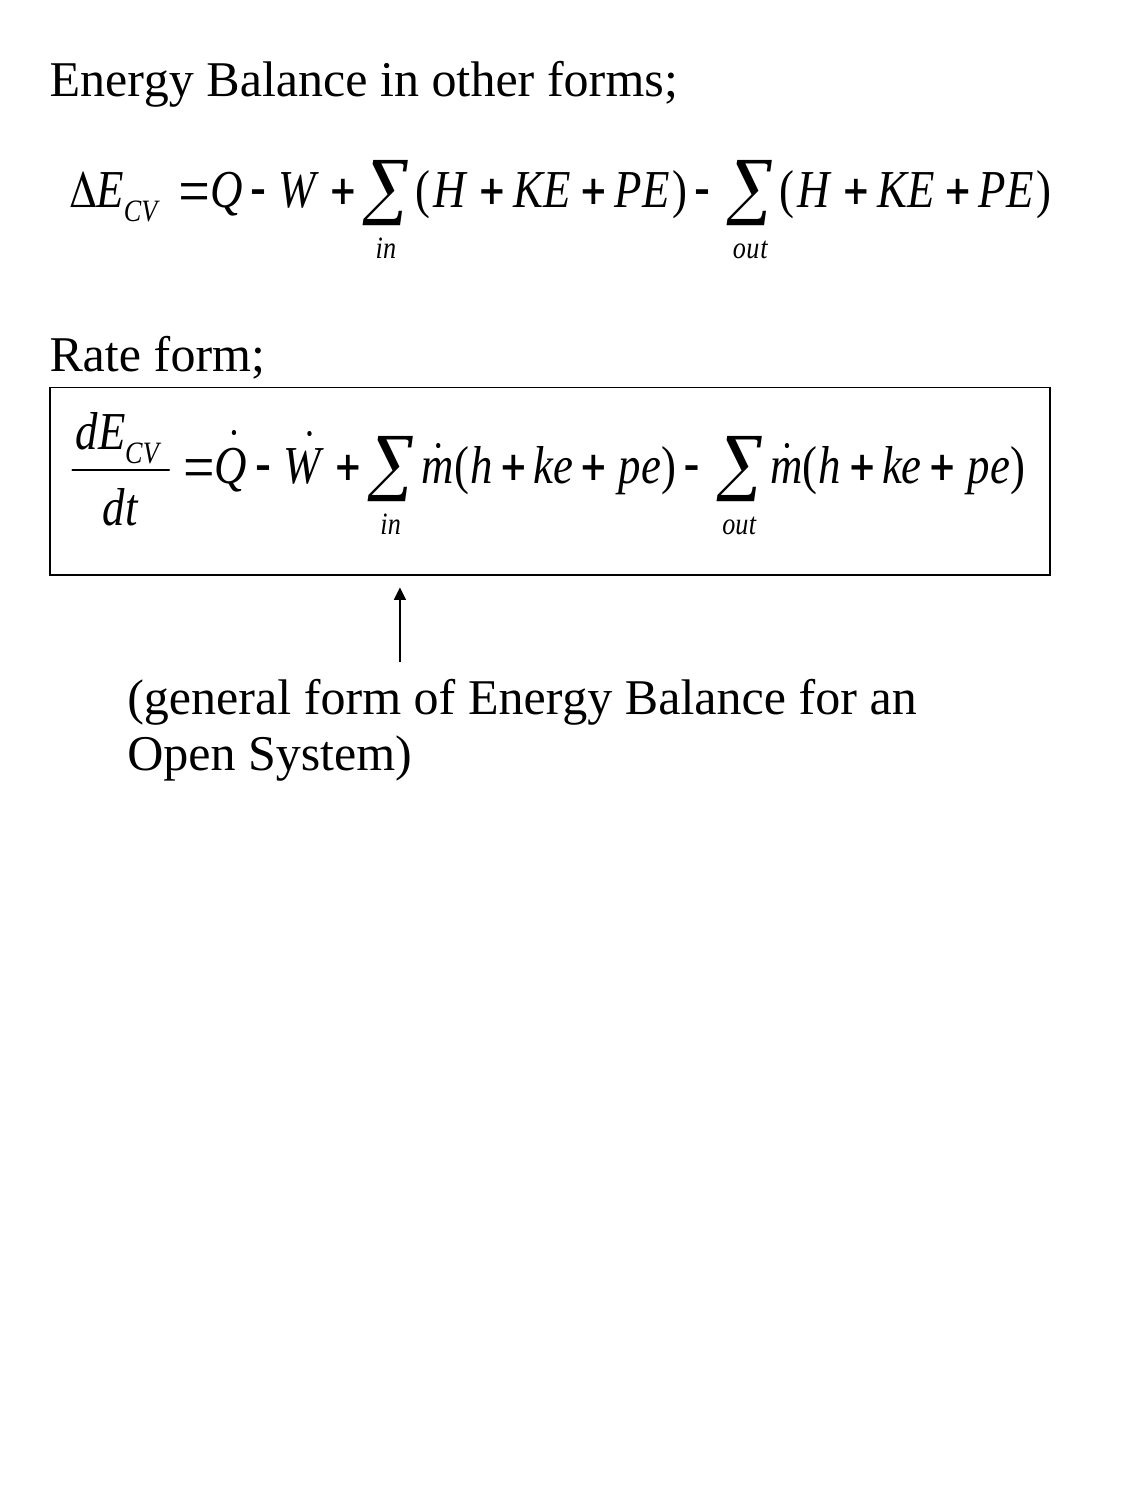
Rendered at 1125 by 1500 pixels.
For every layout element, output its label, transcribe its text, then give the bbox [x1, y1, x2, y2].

text_box Rate form; [34, 319, 301, 390]
text_box (general form of Energy Balance for an Open System) [112, 662, 1038, 789]
text_box Energy Balance in other forms; [34, 44, 863, 115]
chart [64, 399, 1034, 546]
chart [62, 150, 1061, 271]
